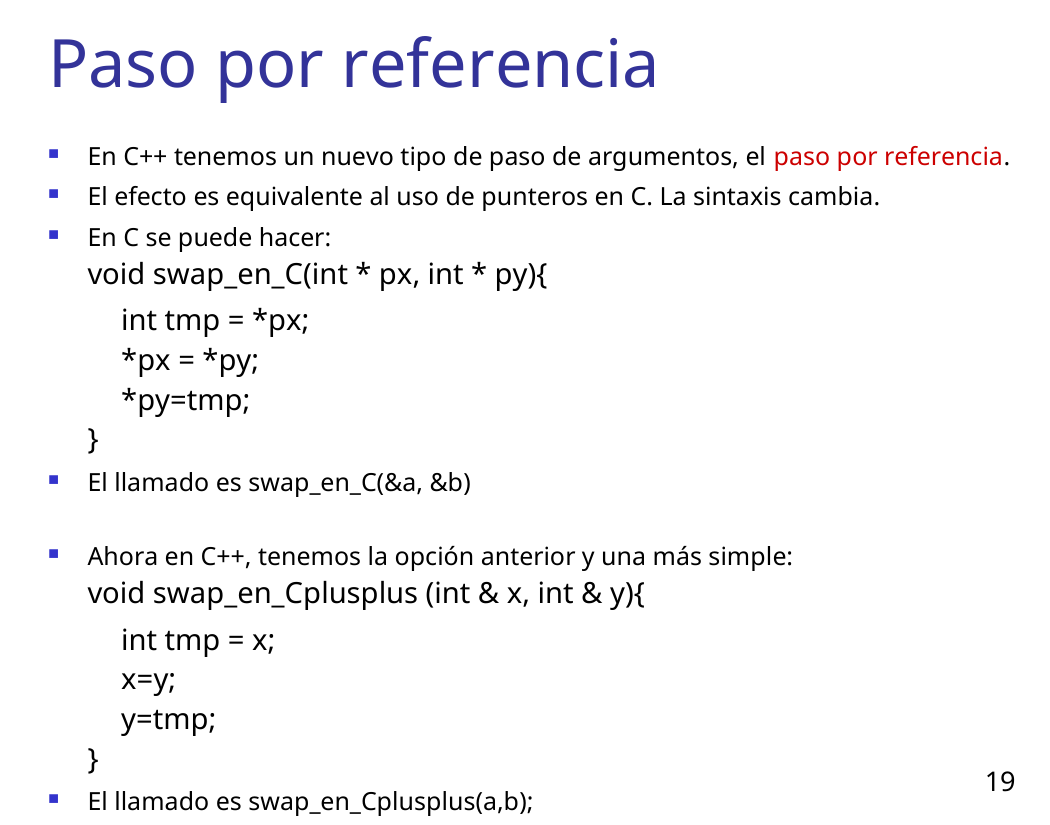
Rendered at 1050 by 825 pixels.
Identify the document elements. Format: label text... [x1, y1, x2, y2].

list En C++ tenemos un nuevo tipo de paso de argumentos, el paso por referencia. El efecto es equivalente al uso de punteros en C. La sintaxis cambia. En C se puede hacer: void swap_en_C(int * px, int * py){ int tmp = *px; *px = *py; *py=tmp; } El llamado es swap_en_C(&a, &b) Ahora en C++, tenemos la opción anterior y una más simple: void swap_en_Cplusplus (int & x, int & y){ int tmp = x; x=y; y=tmp; } El llamado es swap_en_Cplusplus(a,b); Obviamente: swap_enCplusplus(4,x); // no es legal swap_enCplusplus(i+2,j-1); // no es legal [37, 133, 1023, 817]
title Paso por referencia [37, 26, 1026, 113]
